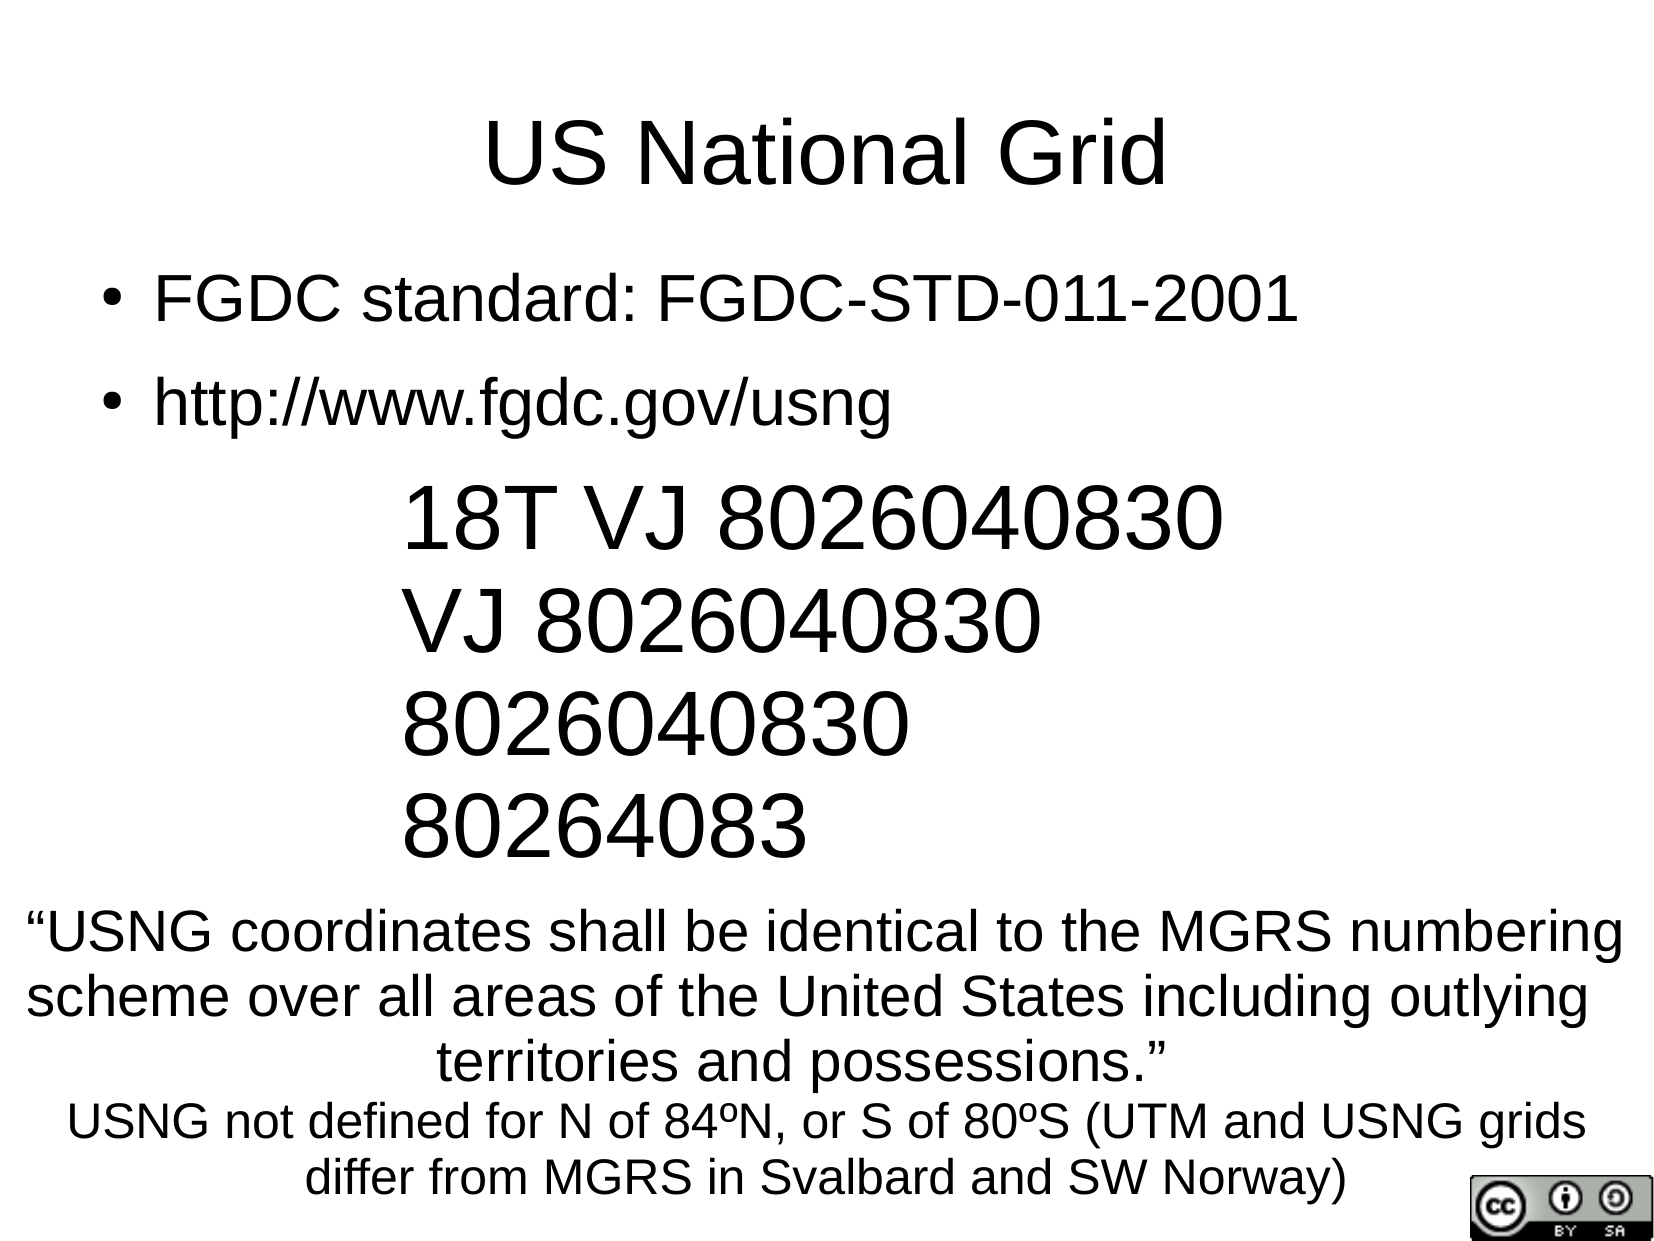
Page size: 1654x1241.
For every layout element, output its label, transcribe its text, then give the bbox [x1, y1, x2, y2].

title US National Grid [82, 49, 1571, 257]
picture [1470, 1175, 1654, 1241]
text_box 18T VJ 8026040830 VJ 8026040830 8026040830 80264083 [386, 459, 1557, 988]
list FGDC standard: FGDC-STD-011-2001 http://www.fgdc.gov/usng [82, 260, 1571, 890]
text_box “USNG coordinates shall be identical to the MGRS numbering scheme over all areas of the United States including outlying territories and possessions.” USNG not defined for N of 84ºN, or S of 80ºS (UTM and USNG grids differ from MGRS in Svalbard and SW Norway) [11, 890, 1647, 1241]
